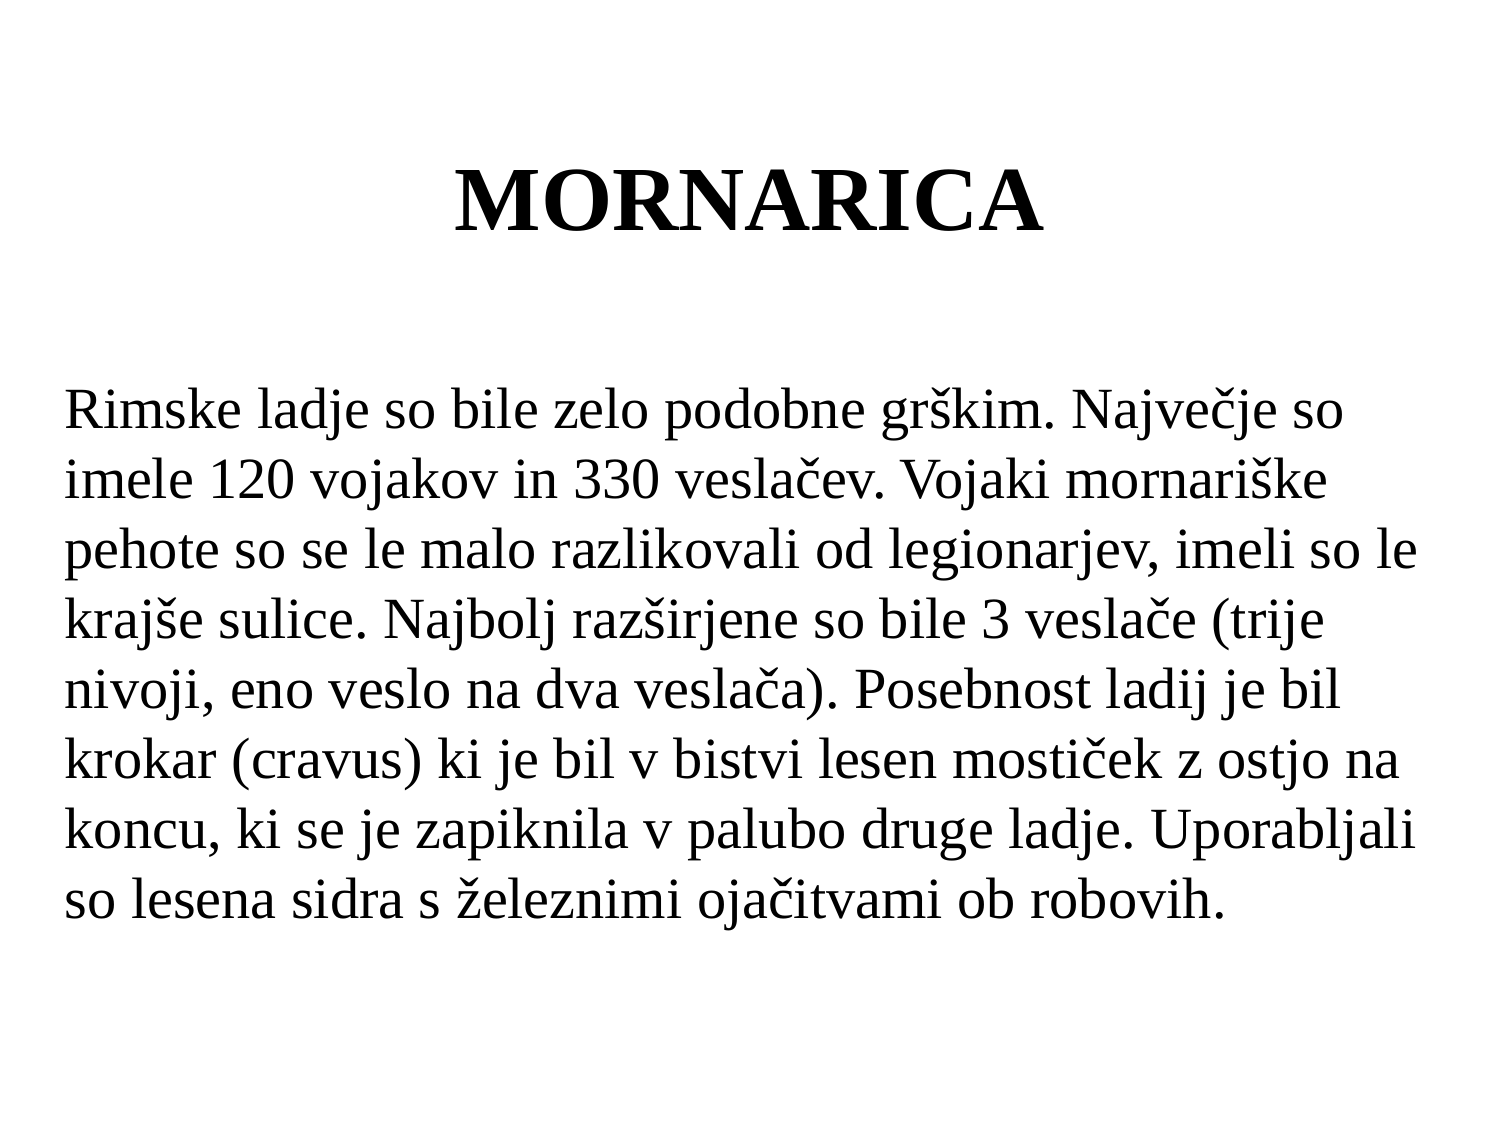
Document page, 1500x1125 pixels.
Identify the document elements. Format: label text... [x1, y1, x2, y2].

text_box Rimske ladje so bile zelo podobne grškim. Največje so imele 120 vojakov in 330 veslačev. Vojaki mornariške pehote so se le malo razlikovali od legionarjev, imeli so le krajše sulice. Najbolj razširjene so bile 3 veslače (trije nivoji, eno veslo na dva veslača). Posebnost ladij je bil krokar (cravus) ki je bil v bistvi lesen mostiček z ostjo na koncu, ki se je zapiknila v palubo druge ladje. Uporabljali so lesena sidra s železnimi ojačitvami ob robovih. [50, 362, 1438, 1008]
title MORNARICA [112, 99, 1388, 288]
